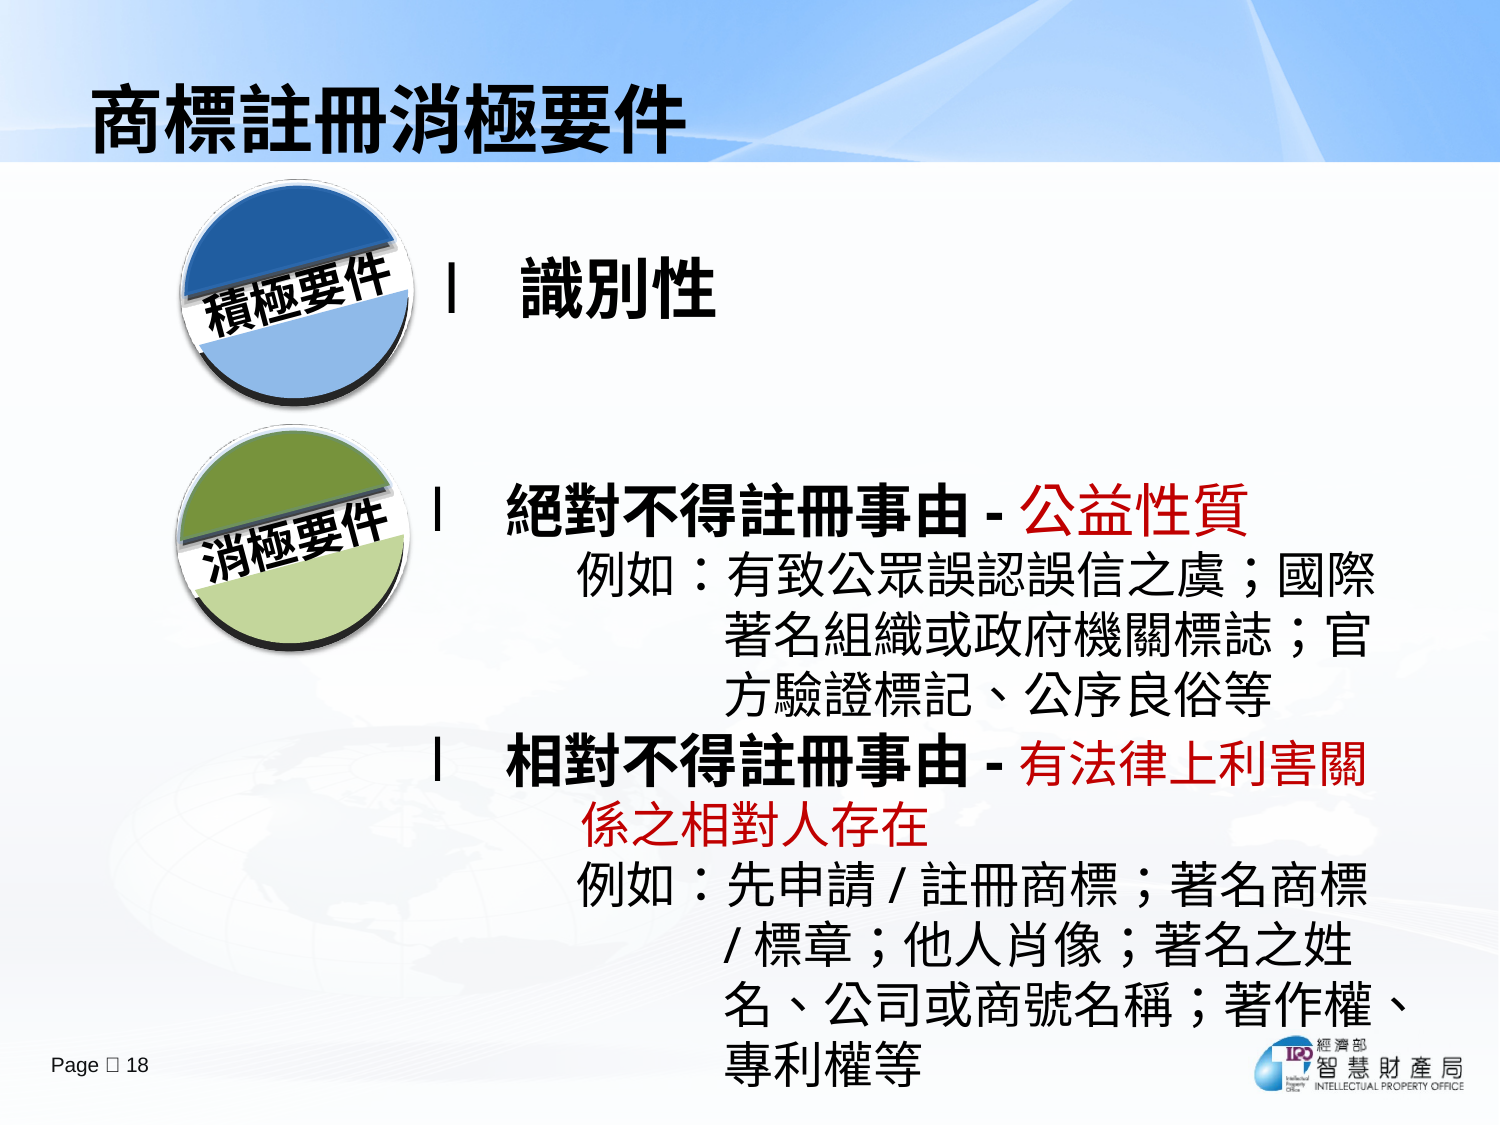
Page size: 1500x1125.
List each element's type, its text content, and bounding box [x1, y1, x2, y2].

text_box 積極要件 [181, 206, 489, 358]
text_box 絕對不得註冊事由-公益性質 例如：有致公眾誤認誤信之虞；國際著名組織或政府機關標誌；官方驗證標記、公序良俗等 相對不得註冊事由-有法律上利害關係之相對人存在 例如：先申請/註冊商標；著名商標/標章；他人肖像；著名之姓名、公司或商號名稱；著作權、專利權等 [415, 466, 1402, 1125]
text_box [184, 185, 389, 285]
title 商標註冊消極要件 [88, 0, 873, 123]
picture [172, 178, 421, 416]
text_box [203, 550, 403, 644]
picture [168, 423, 417, 661]
text_box 消極要件 [178, 469, 415, 605]
text_box [180, 430, 385, 532]
text_box 識別性 [428, 240, 1149, 335]
text_box [207, 303, 408, 399]
